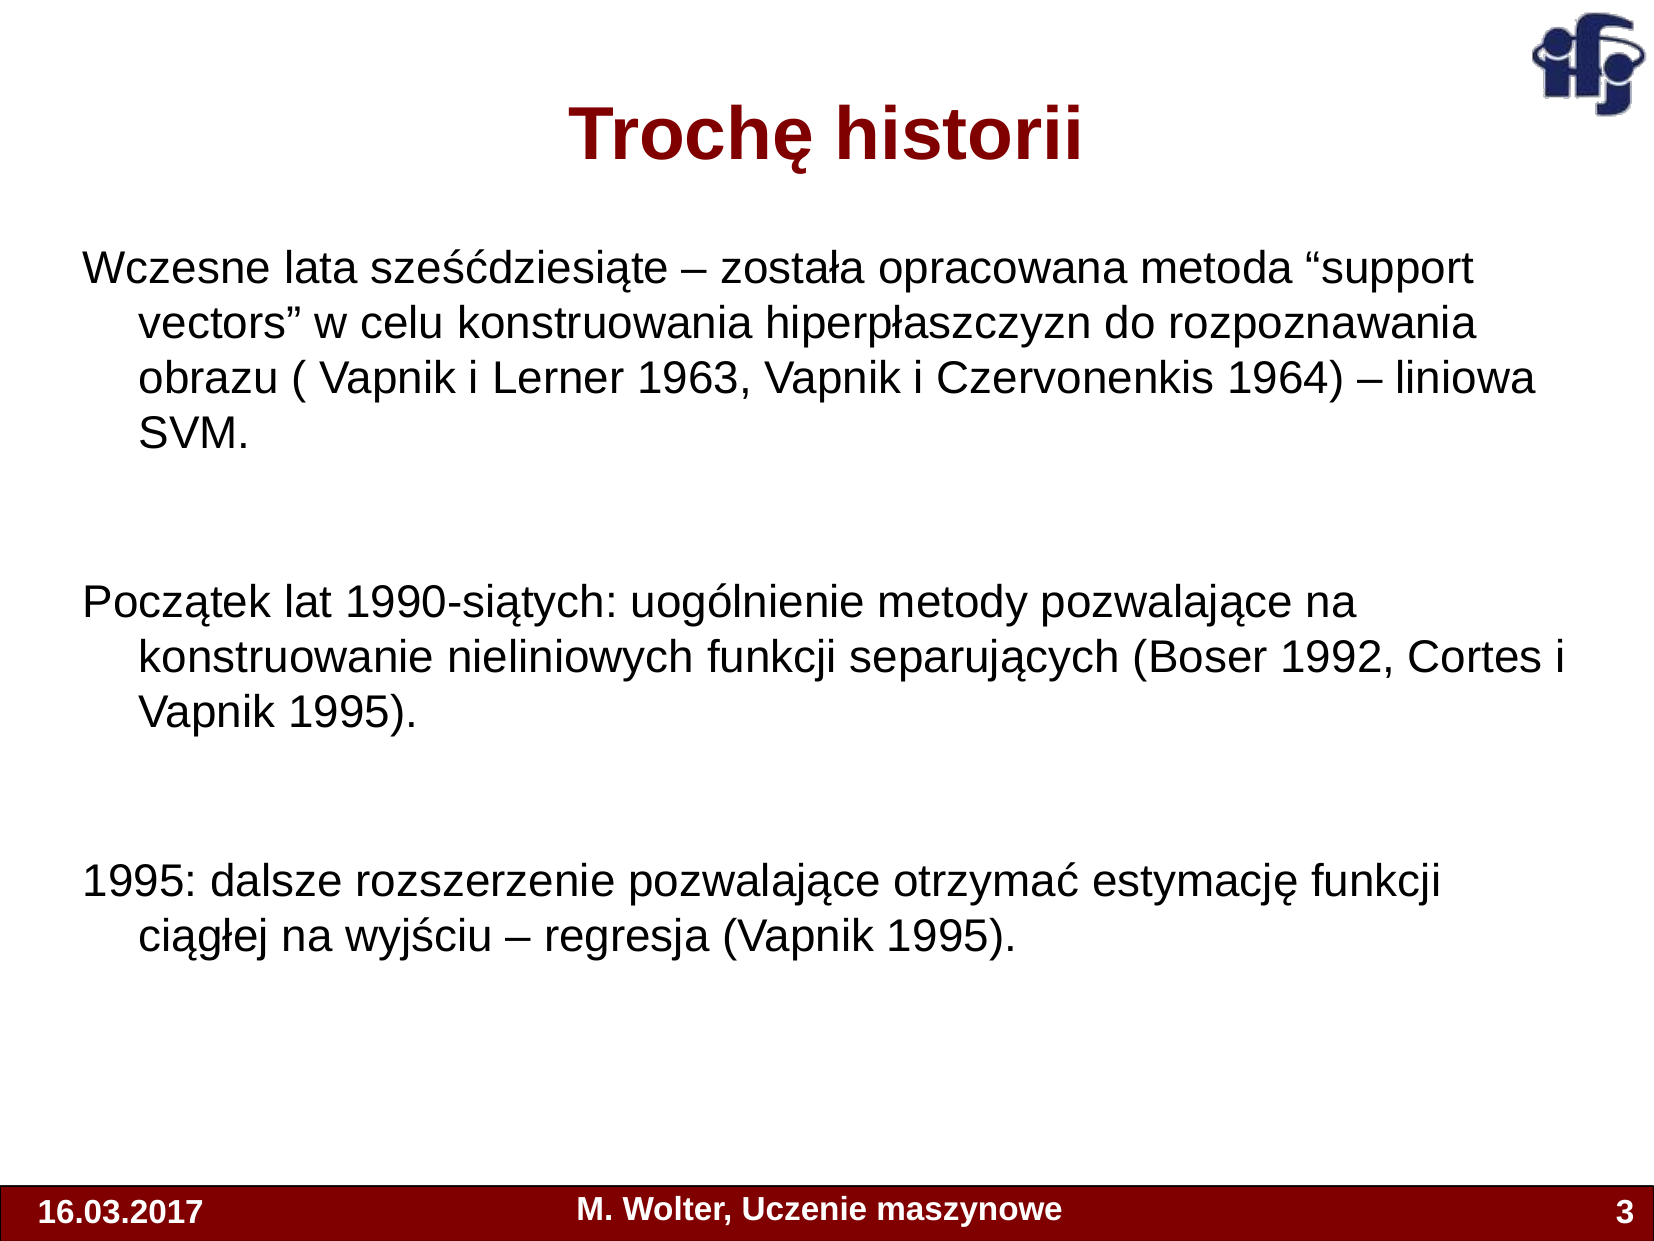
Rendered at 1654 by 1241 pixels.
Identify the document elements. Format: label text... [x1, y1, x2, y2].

title Trochę historii [82, 25, 1571, 233]
picture [1525, 0, 1654, 129]
list Wczesne lata sześćdziesiąte – została opracowana metoda “support vectors” w celu konstruowania hiperpłaszczyzn do rozpoznawania obrazu ( Vapnik i Lerner 1963, Vapnik i Czervonenkis 1964) – liniowa SVM. Początek lat 1990-siątych: uogólnienie metody pozwalające na konstruowanie nieliniowych funkcji separujących (Boser 1992, Cortes i Vapnik 1995). 1995: dalsze rozszerzenie pozwalające otrzymać estymację funkcji ciągłej na wyjściu – regresja (Vapnik 1995). [82, 238, 1571, 1057]
